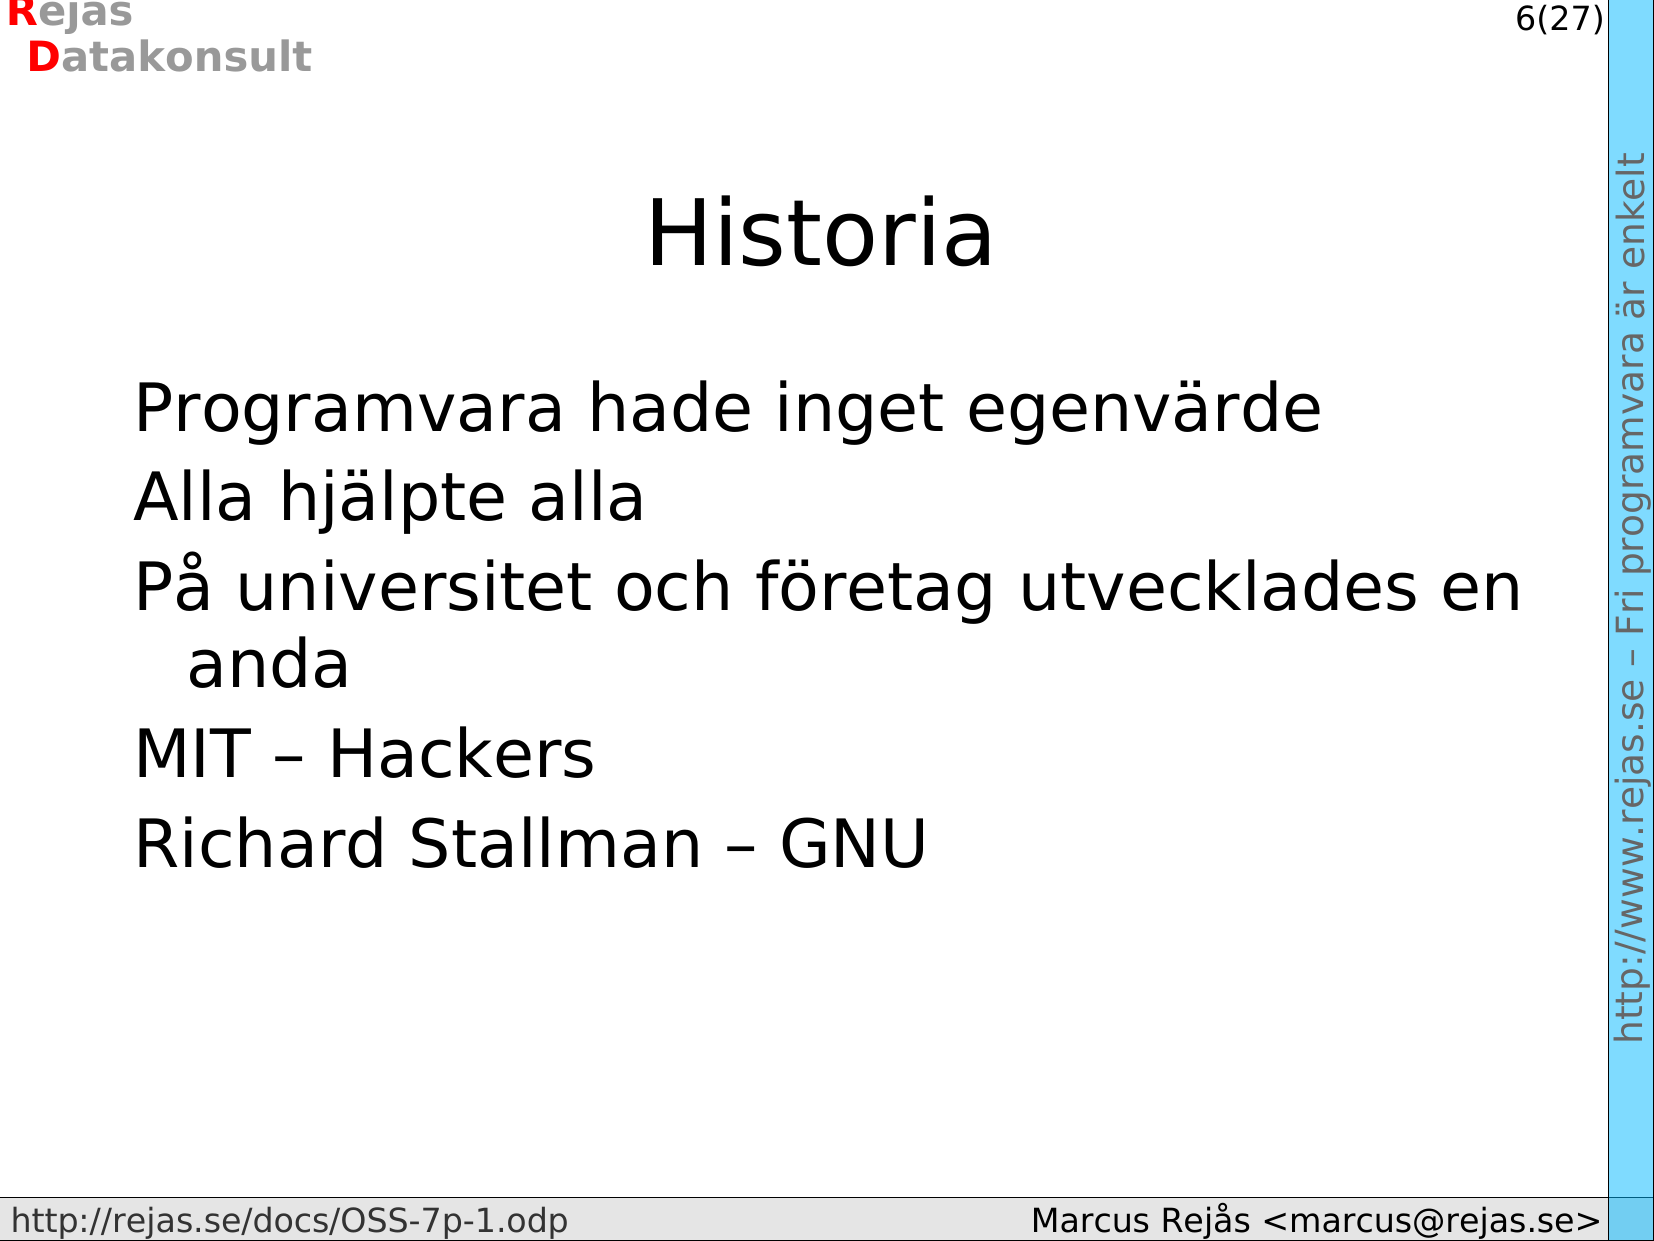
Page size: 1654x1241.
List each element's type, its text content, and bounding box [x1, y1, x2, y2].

list Programvara hade inget egenvärde Alla hjälpte alla På universitet och företag utvecklades en anda MIT – Hackers Richard Stallman – GNU [115, 368, 1528, 1165]
title Historia [115, 130, 1528, 338]
